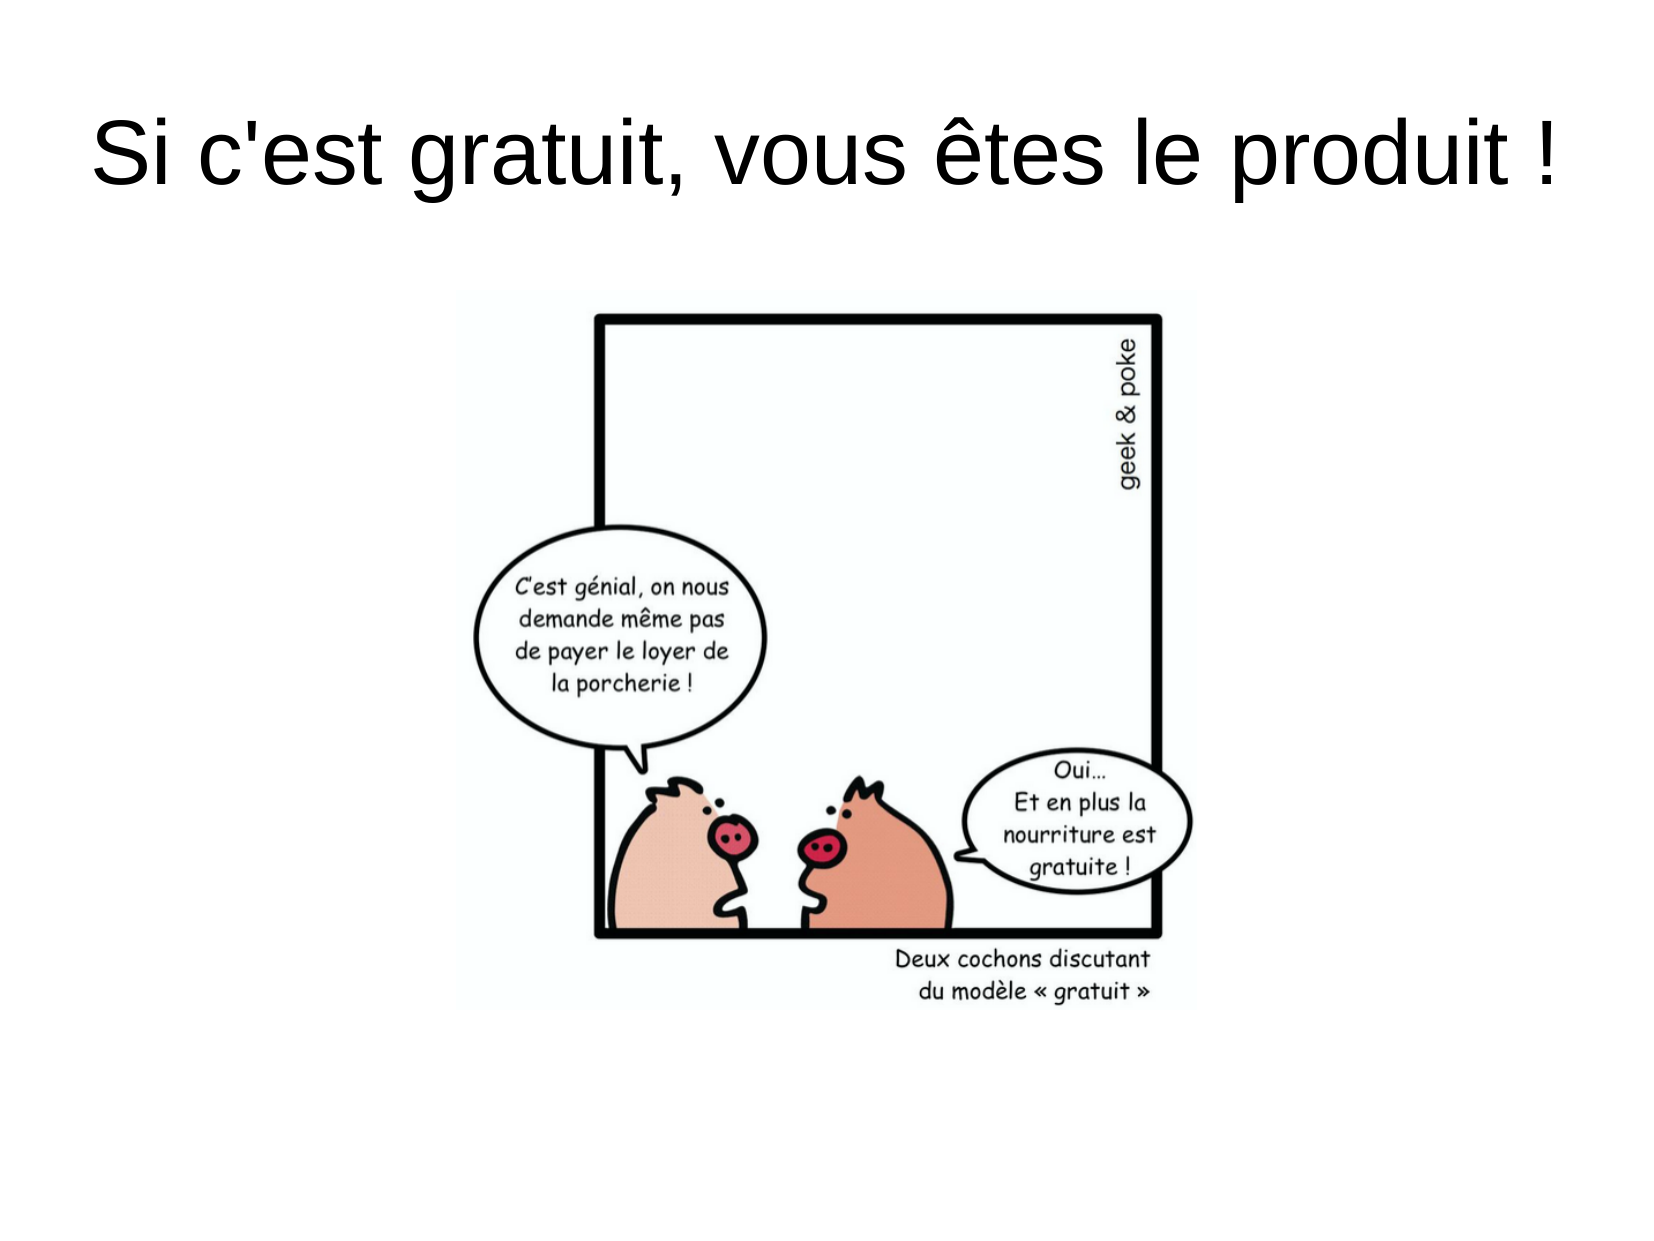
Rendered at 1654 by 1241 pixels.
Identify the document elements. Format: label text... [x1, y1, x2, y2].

title Si c'est gratuit, vous êtes le produit ! [82, 49, 1571, 257]
picture [456, 290, 1197, 1010]
